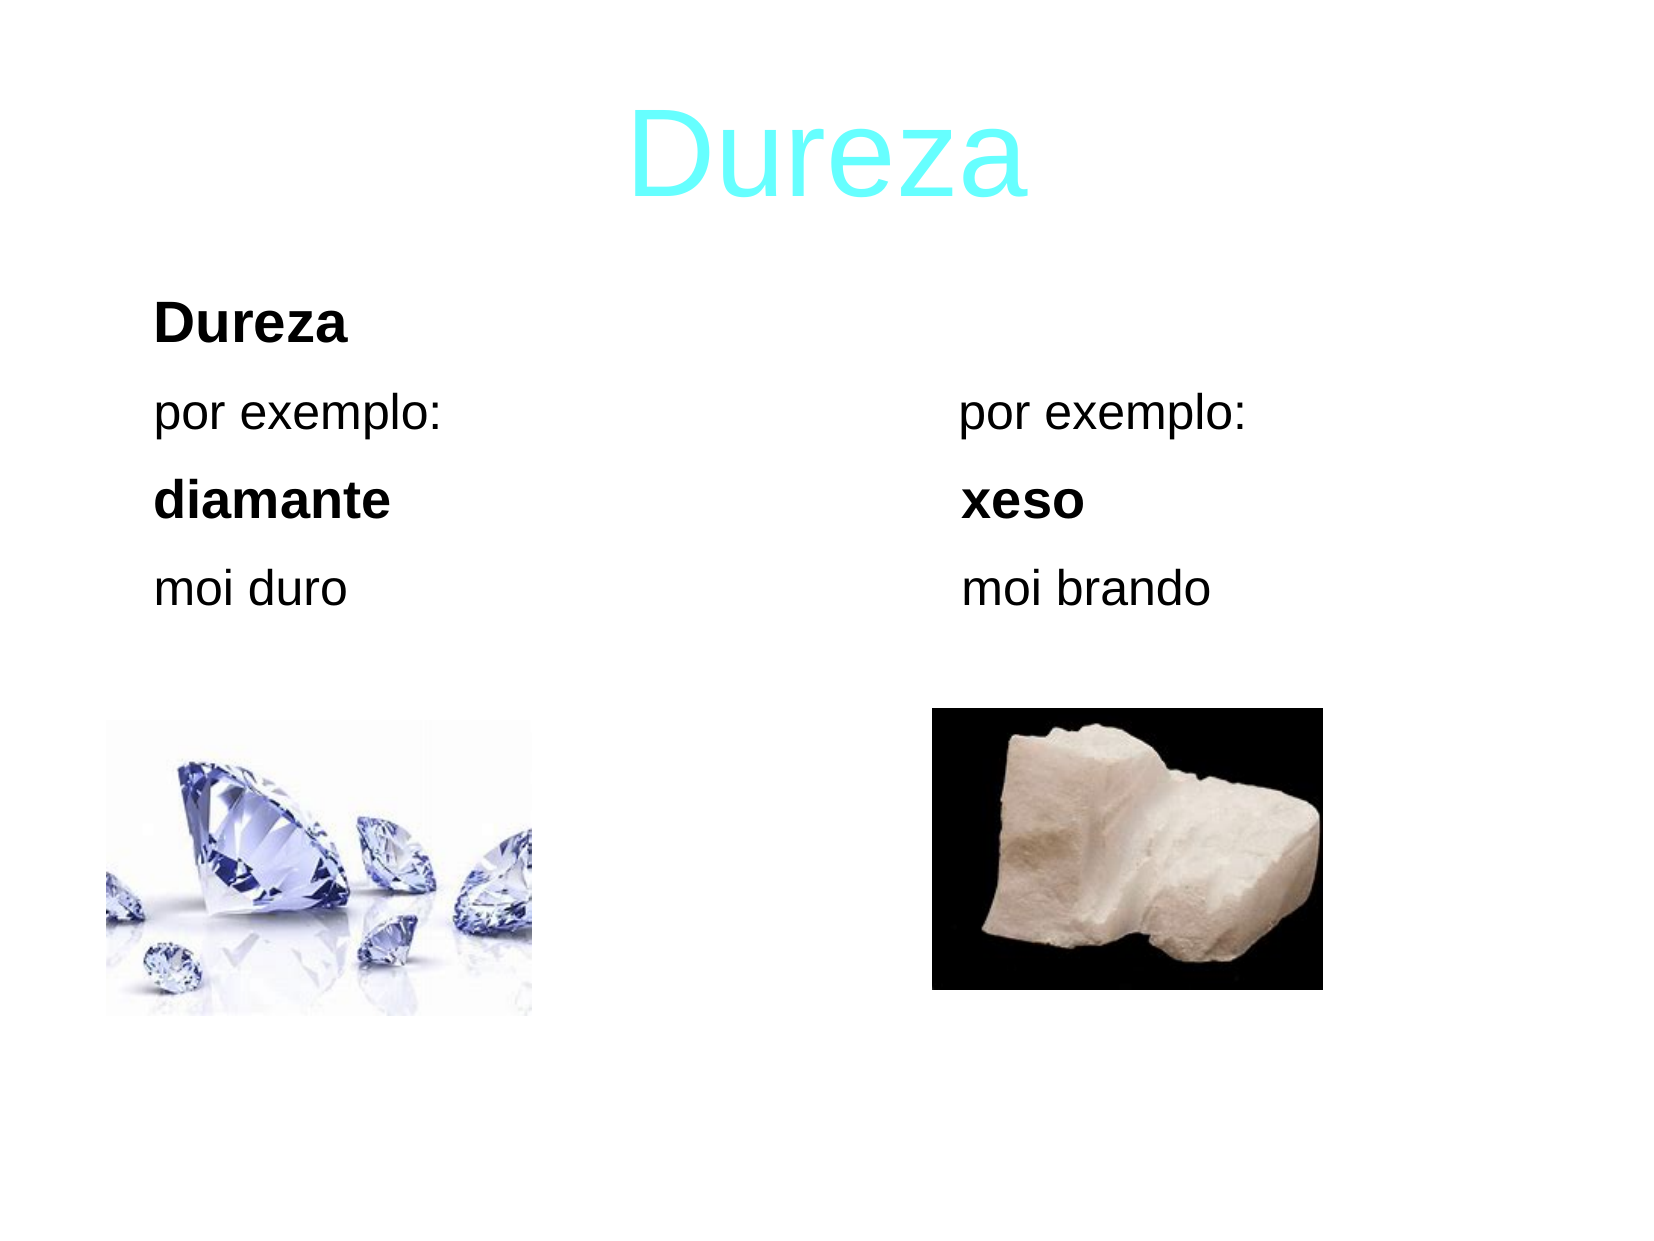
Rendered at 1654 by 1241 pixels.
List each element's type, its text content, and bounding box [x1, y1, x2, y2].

list Dureza por exemplo: por exemplo: diamante xeso moi duro moi brando [82, 290, 1571, 1109]
picture [106, 720, 532, 1016]
title Dureza [82, 49, 1571, 257]
picture [932, 708, 1323, 990]
